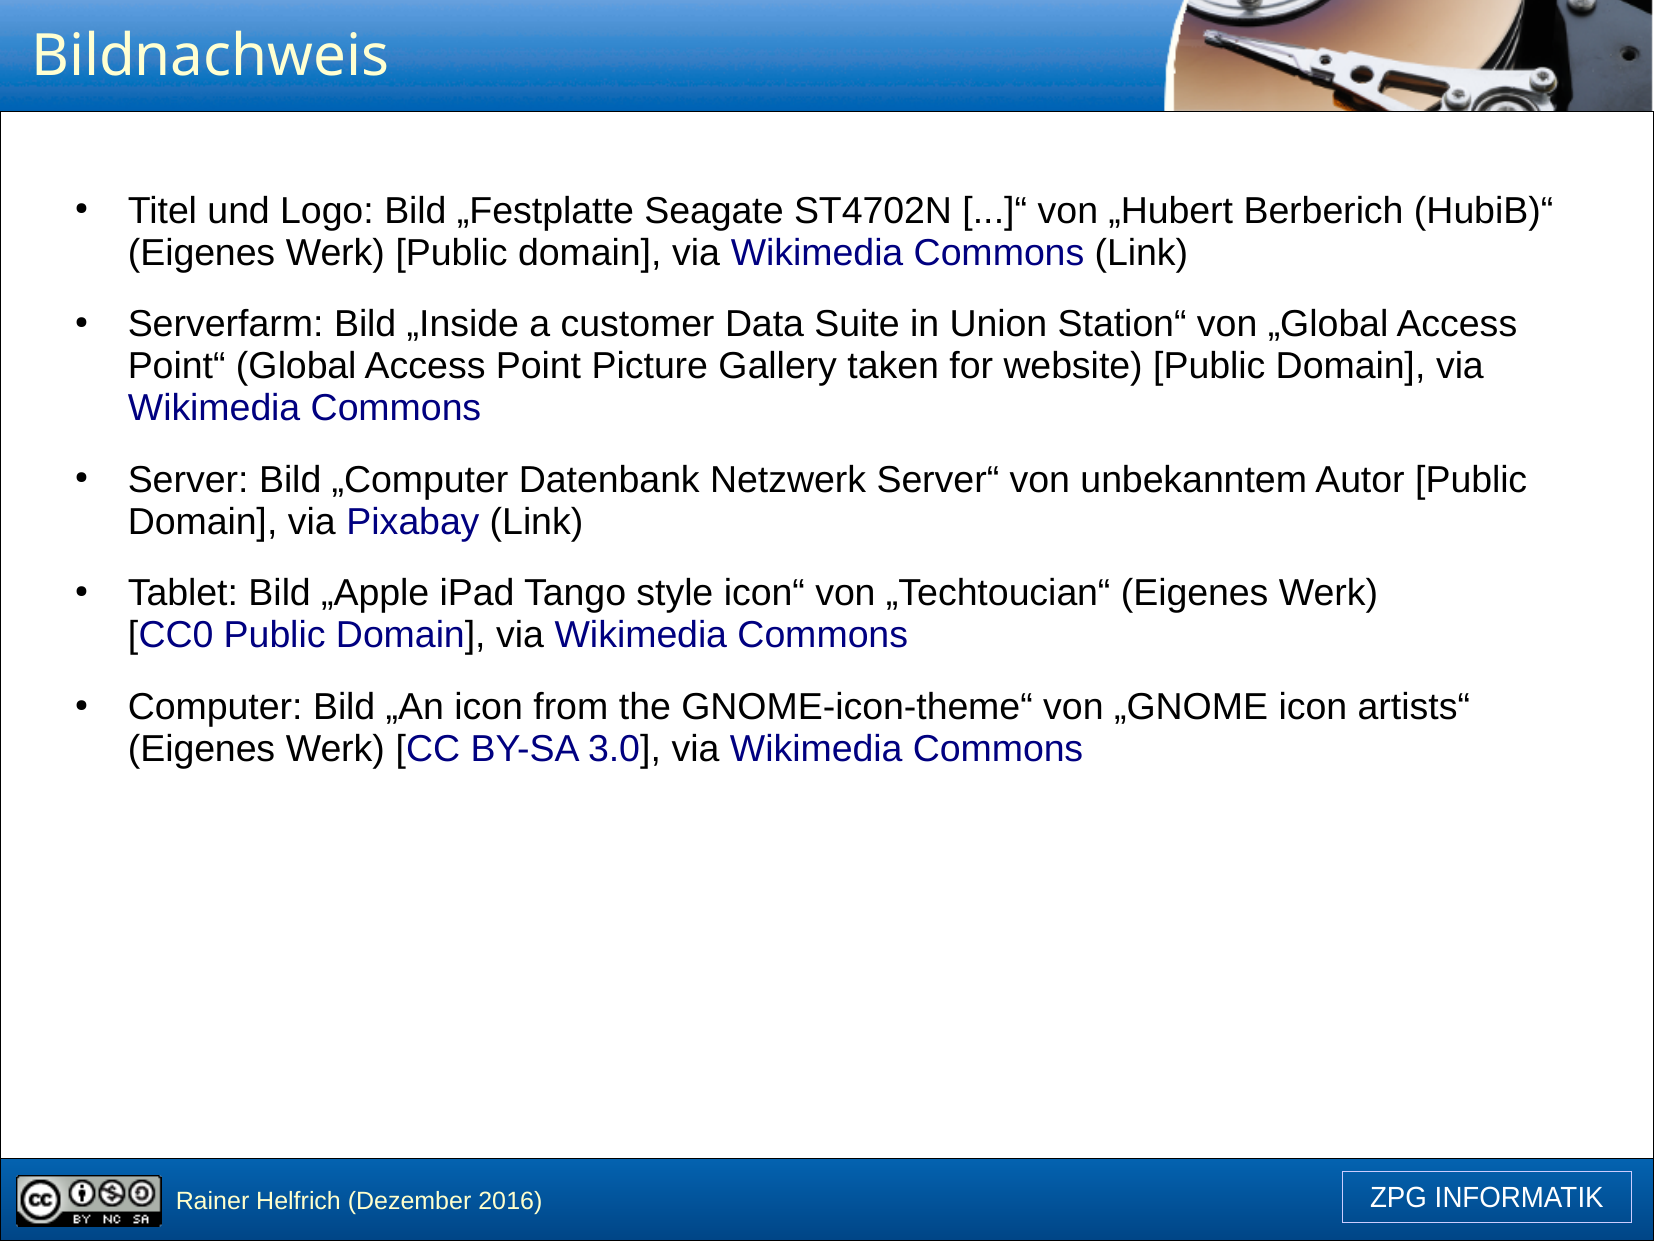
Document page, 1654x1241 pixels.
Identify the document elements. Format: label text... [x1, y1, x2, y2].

title Bildnachweis [31, 14, 1151, 92]
picture [0, 0, 1654, 111]
picture [16, 1175, 162, 1227]
list Titel und Logo: Bild „Festplatte Seagate ST4702N [...]“ von „Hubert Berberich (HubiB)“ (Eigenes Werk) [Public domain], via Wikimedia Commons (Link) Serverfarm: Bild „Inside a customer Data Suite in Union Station“ von „Global Access Point“ (Global Access Point Picture Gallery taken for website) [Public Domain], via Wikimedia Commons Server: Bild „Computer Datenbank Netzwerk Server“ von unbekanntem Autor [Public Domain], via Pixabay (Link) Tablet: Bild „Apple iPad Tango style icon“ von „Techtoucian“ (Eigenes Werk) [CC0 Public Domain], via Wikimedia Commons Computer: Bild „An icon from the GNOME-icon-theme“ von „GNOME icon artists“ (Eigenes Werk) [CC BY-SA 3.0], via Wikimedia Commons [57, 189, 1605, 1044]
